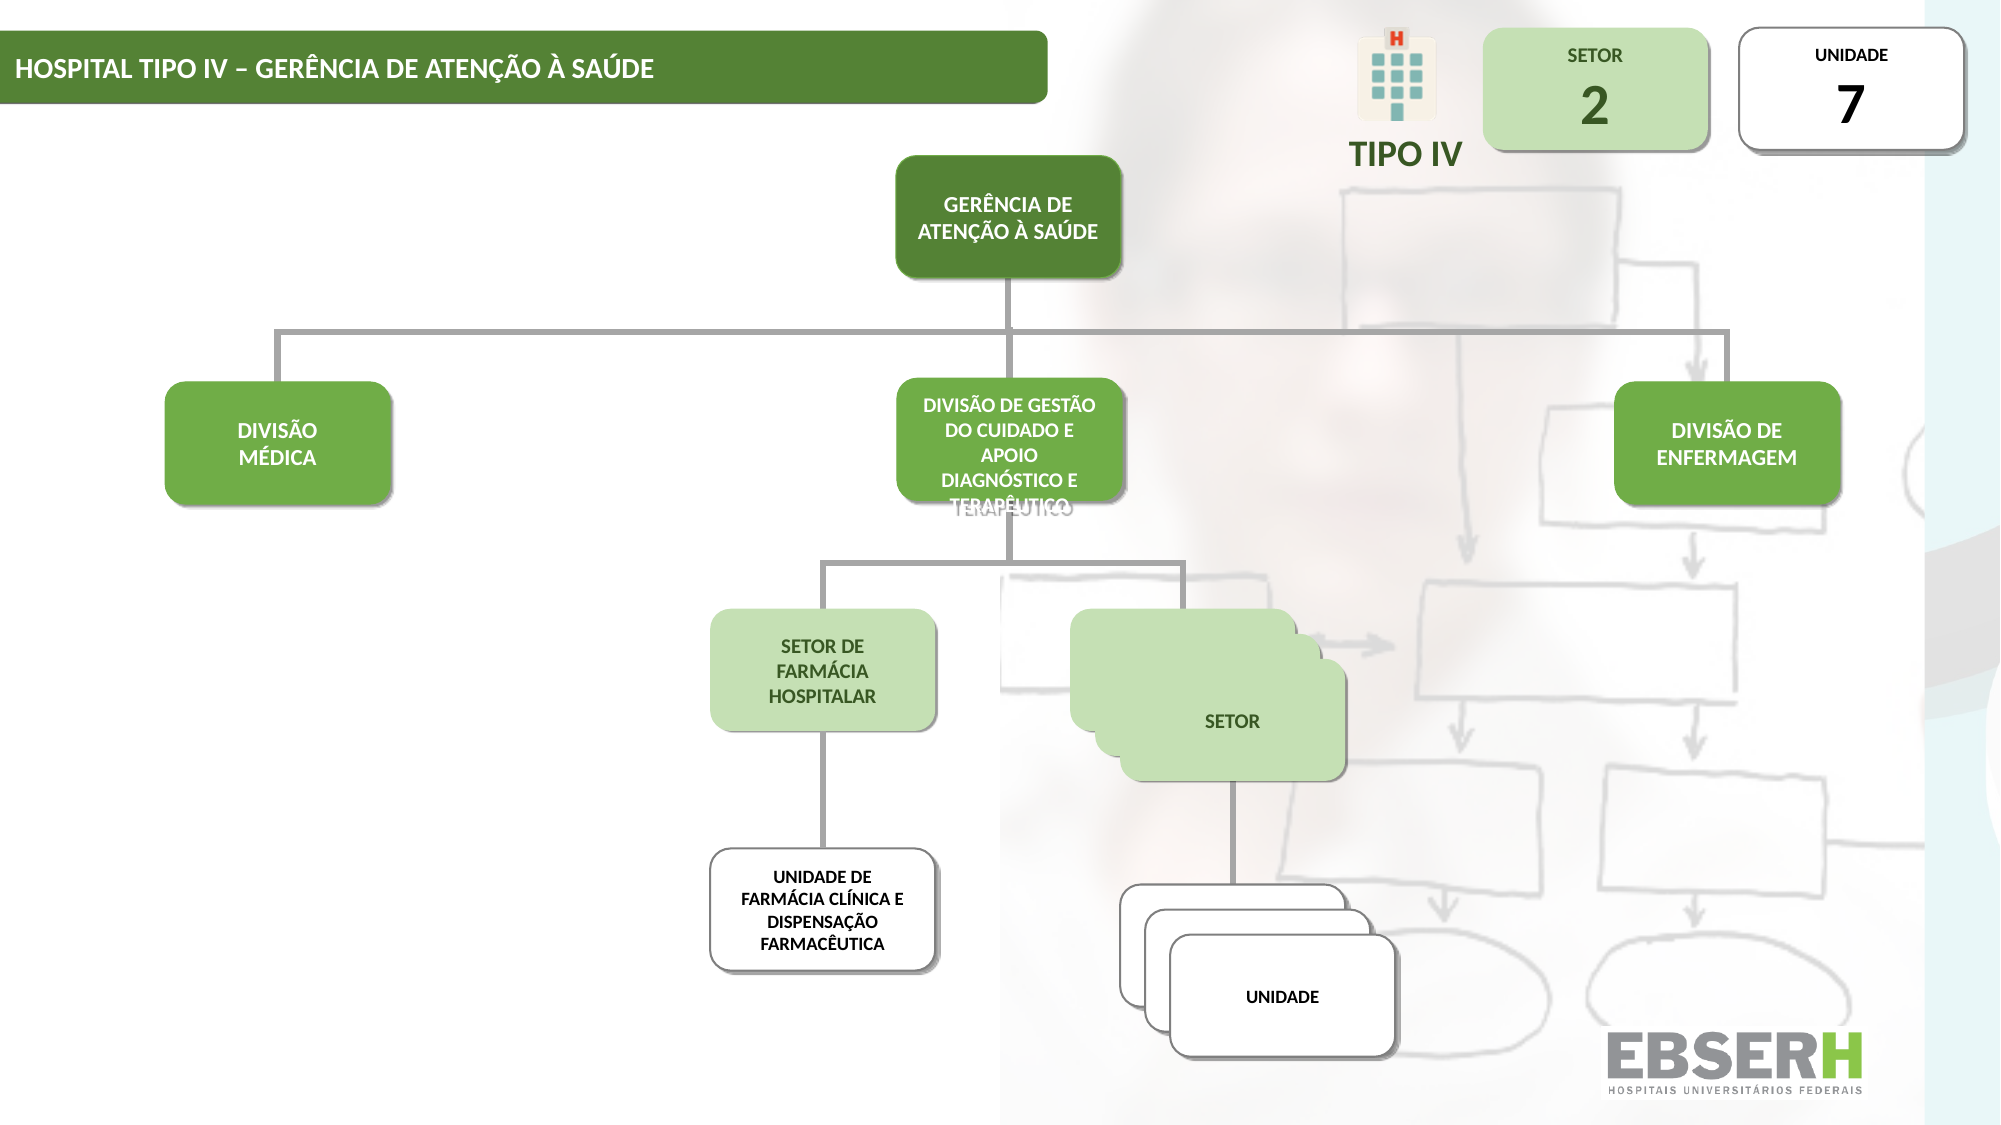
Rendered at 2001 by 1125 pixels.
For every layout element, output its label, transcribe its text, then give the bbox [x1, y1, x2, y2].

text_box SETOR 2 [1482, 27, 1708, 150]
text_box UNIDADE 7 [1739, 27, 1965, 150]
text_box [1070, 608, 1321, 756]
text_box SETOR DE FARMÁCIA HOSPITALAR [710, 608, 936, 731]
text_box UNIDADE DE FARMÁCIA CLÍNICA E DISPENSAÇÃO FARMACÊUTICA [710, 848, 936, 971]
text_box SETOR [1120, 658, 1346, 781]
picture [1350, 27, 1444, 121]
text_box GERÊNCIA DE ATENÇÃO À SAÚDE [895, 155, 1121, 278]
text_box DIVISÃO DE ENFERMAGEM [1614, 381, 1840, 505]
text_box HOSPITAL TIPO IV – GERÊNCIA DE ATENÇÃO À SAÚDE [0, 30, 1048, 103]
text_box TIPO IV [1334, 121, 1487, 181]
text_box [1120, 884, 1371, 1032]
text_box DIVISÃO MÉDICA [165, 381, 391, 505]
text_box UNIDADE [1170, 934, 1396, 1057]
text_box DIVISÃO DE GESTÃO DO CUIDADO E APOIO DIAGNÓSTICO E TERAPÊUTICO [896, 378, 1122, 501]
